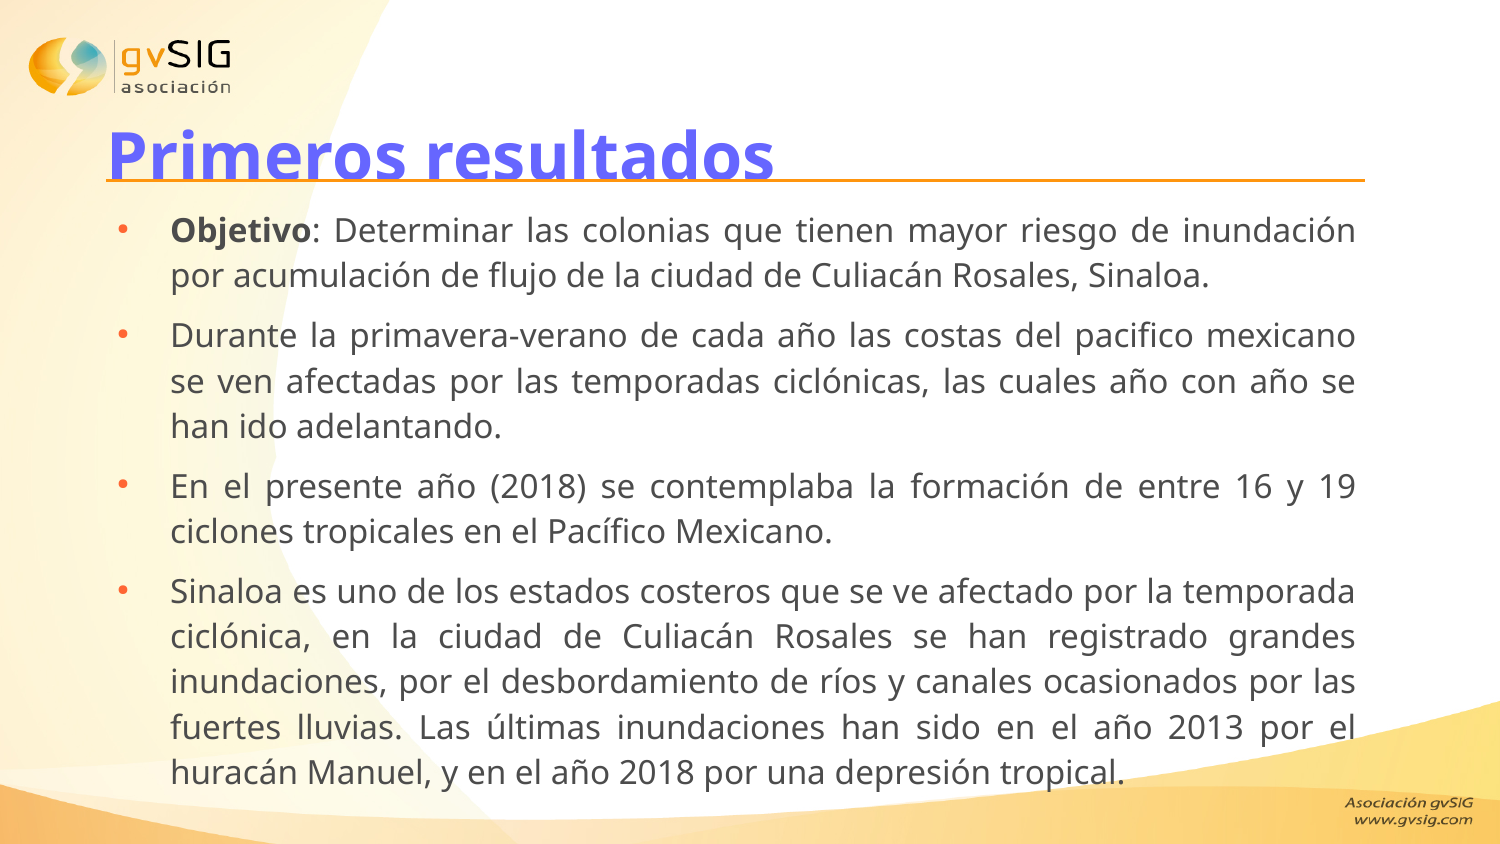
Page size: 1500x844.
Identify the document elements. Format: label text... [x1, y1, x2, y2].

title Primeros resultados [106, 115, 1457, 193]
picture [0, 0, 1500, 844]
list Objetivo: Determinar las colonias que tienen mayor riesgo de inundación por acumulación de flujo de la ciudad de Culiacán Rosales, Sinaloa. Durante la primavera-verano de cada año las costas del pacifico mexicano se ven afectadas por las temporadas ciclónicas, las cuales año con año se han ido adelantando. En el presente año (2018) se contemplaba la formación de entre 16 y 19 ciclones tropicales en el Pacífico Mexicano. Sinaloa es uno de los estados costeros que se ve afectado por la temporada ciclónica, en la ciudad de Culiacán Rosales se han registrado grandes inundaciones, por el desbordamiento de ríos y canales ocasionados por las fuertes lluvias. Las últimas inundaciones han sido en el año 2013 por el huracán Manuel, y en el año 2018 por una depresión tropical. [99, 129, 1359, 782]
